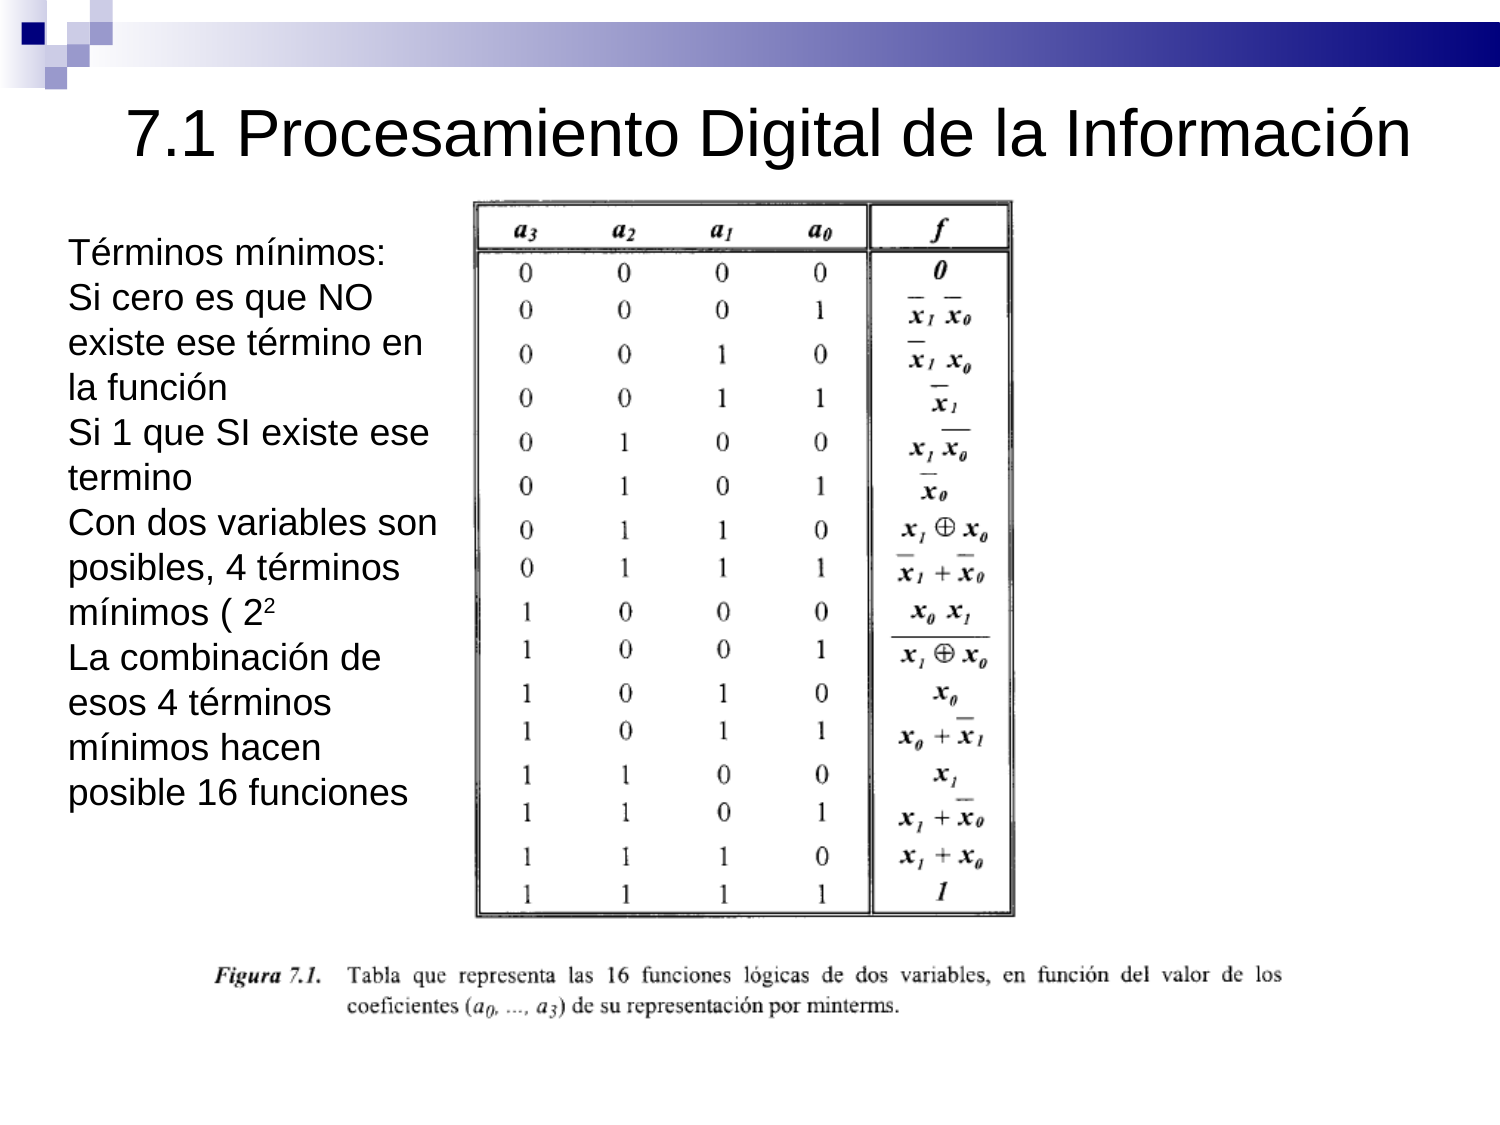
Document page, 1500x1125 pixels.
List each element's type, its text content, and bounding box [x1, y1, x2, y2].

picture [194, 184, 1293, 1022]
text_box Términos mínimos: Si cero es que NO existe ese término en la función Si 1 que SI existe ese termino Con dos variables son posibles, 4 términos mínimos ( 22 La combinación de esos 4 términos mínimos hacen posible 16 funciones [53, 219, 455, 821]
title 7.1 Procesamiento Digital de la Información [75, 75, 1471, 185]
